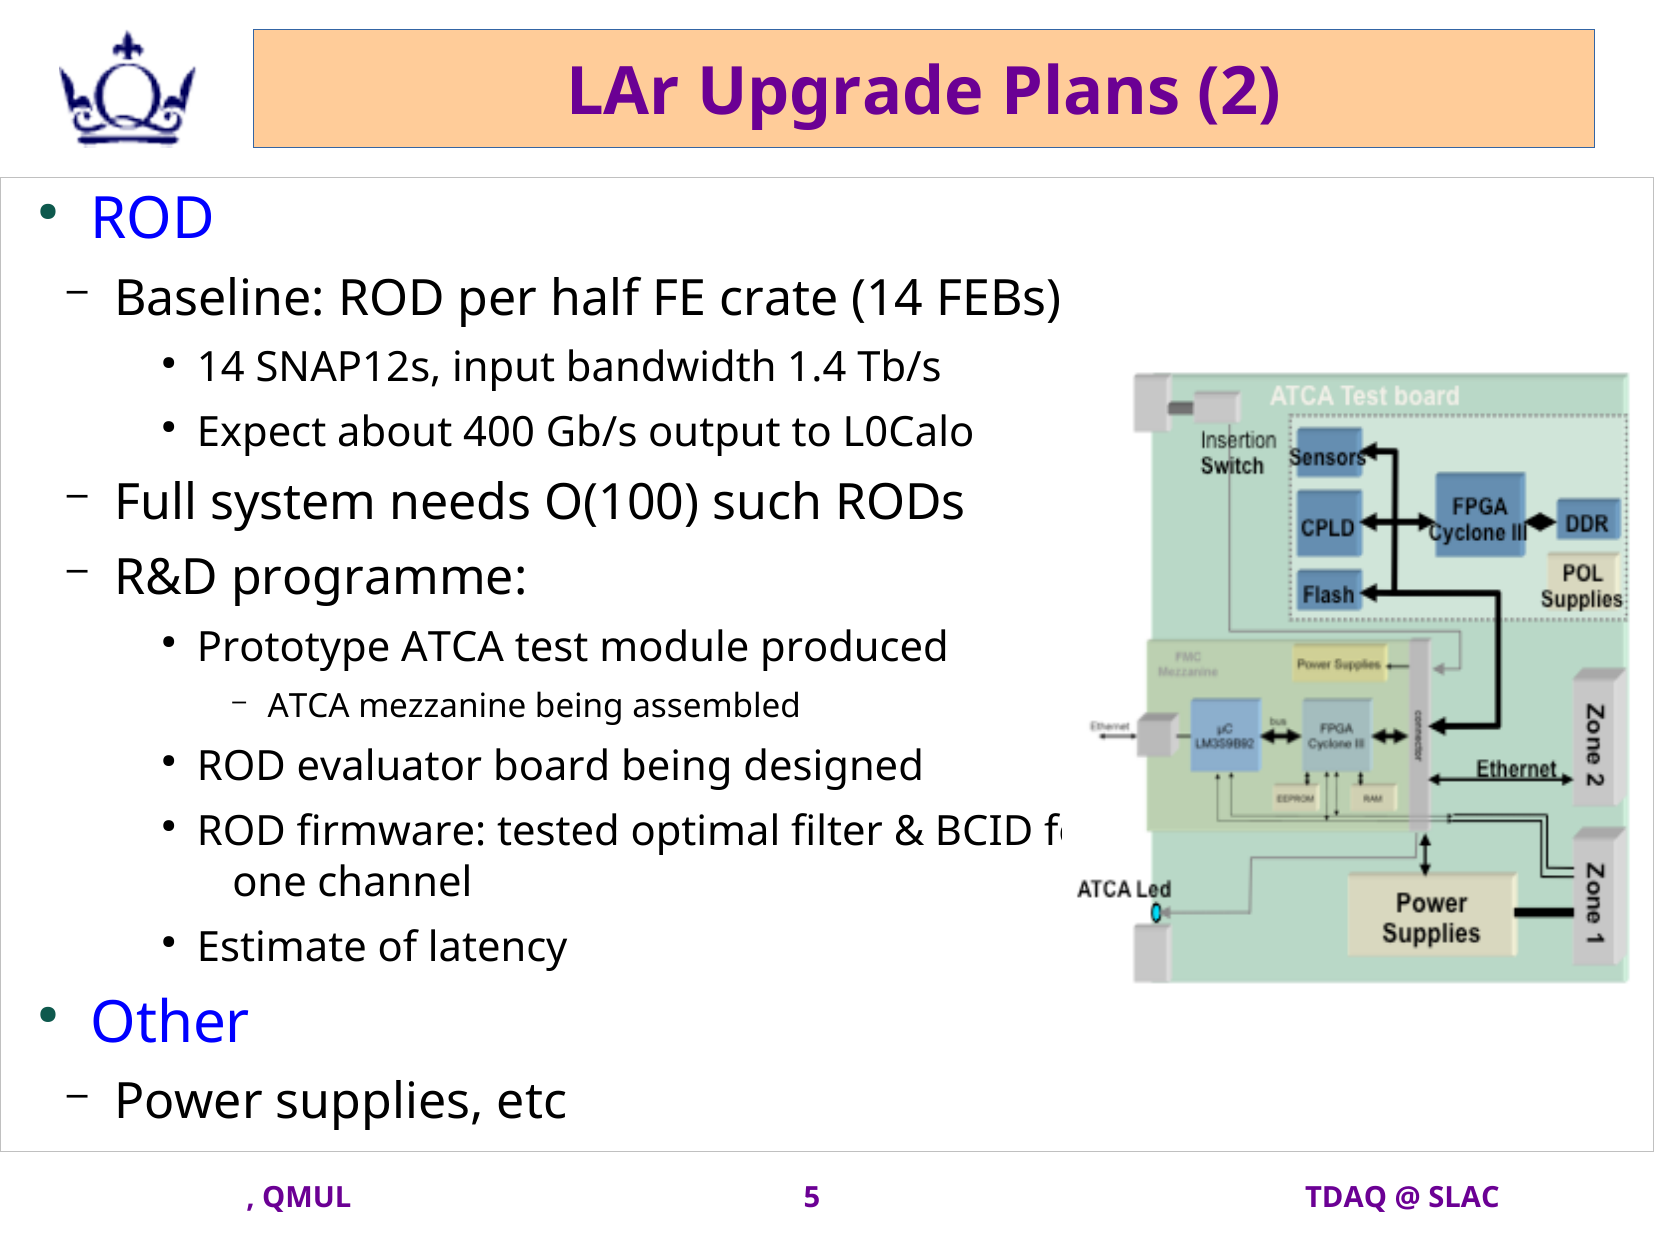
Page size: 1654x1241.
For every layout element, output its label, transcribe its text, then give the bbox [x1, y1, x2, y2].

title LAr Upgrade Plans (2) [253, 29, 1595, 148]
picture [59, 29, 200, 148]
picture [1062, 369, 1634, 988]
list ROD Baseline: ROD per half FE crate (14 FEBs) 14 SNAP12s, input bandwidth 1.4 Tb/s Expect about 400 Gb/s output to L0Calo Full system needs O(100) such RODs R&D programme: Prototype ATCA test module produced ATCA mezzanine being assembled ROD evaluator board being designed ROD firmware: tested optimal filter & BCID for one channel Estimate of latency Other Power supplies, etc [19, 181, 1115, 1157]
